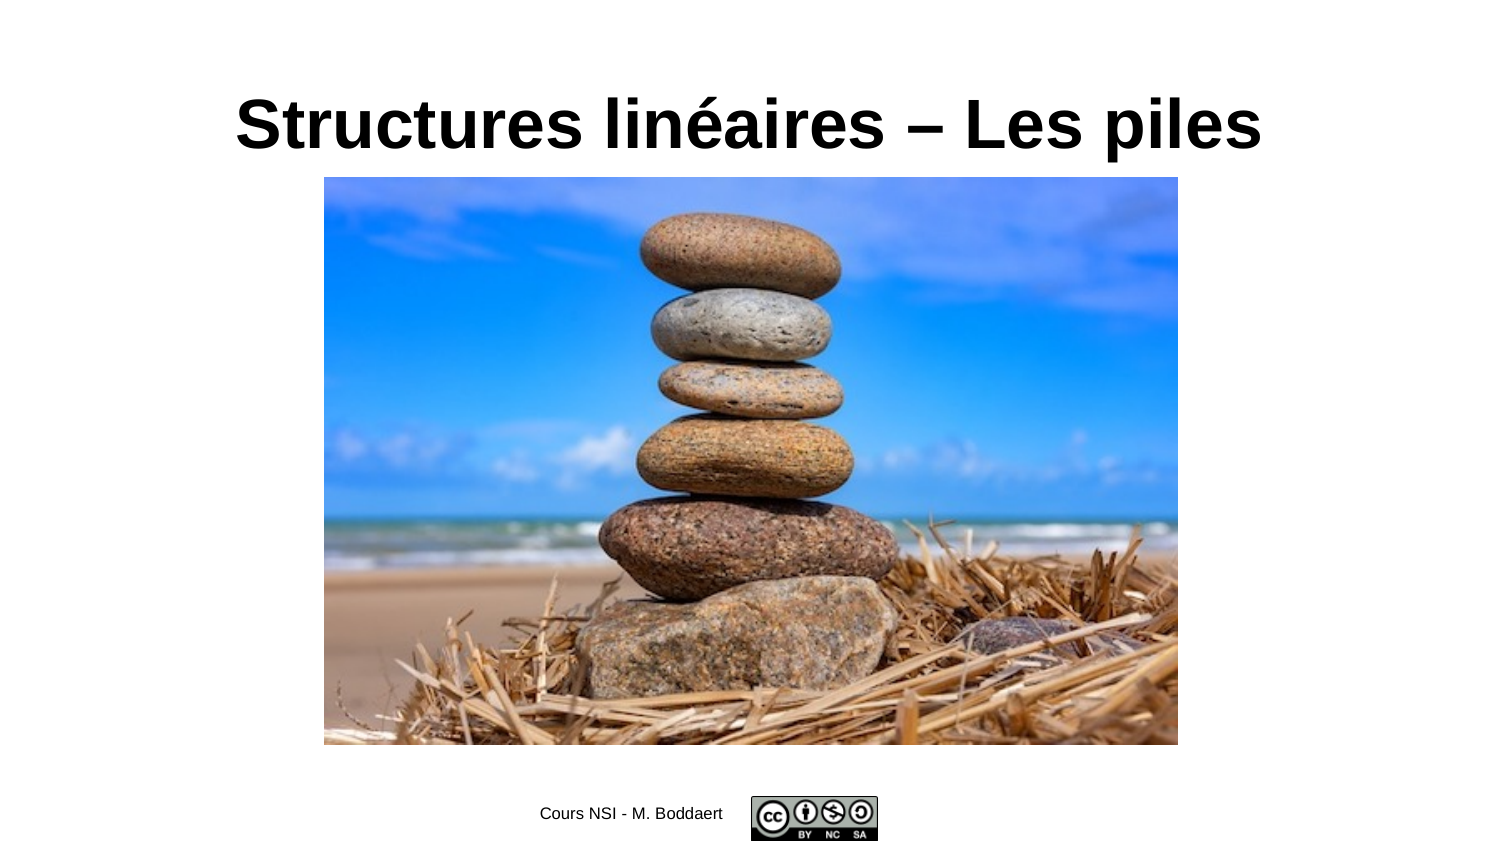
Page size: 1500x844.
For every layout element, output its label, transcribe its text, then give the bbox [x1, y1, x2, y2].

title Structures linéaires – Les piles [51, 63, 1449, 178]
picture [751, 796, 878, 841]
picture [324, 177, 1178, 745]
